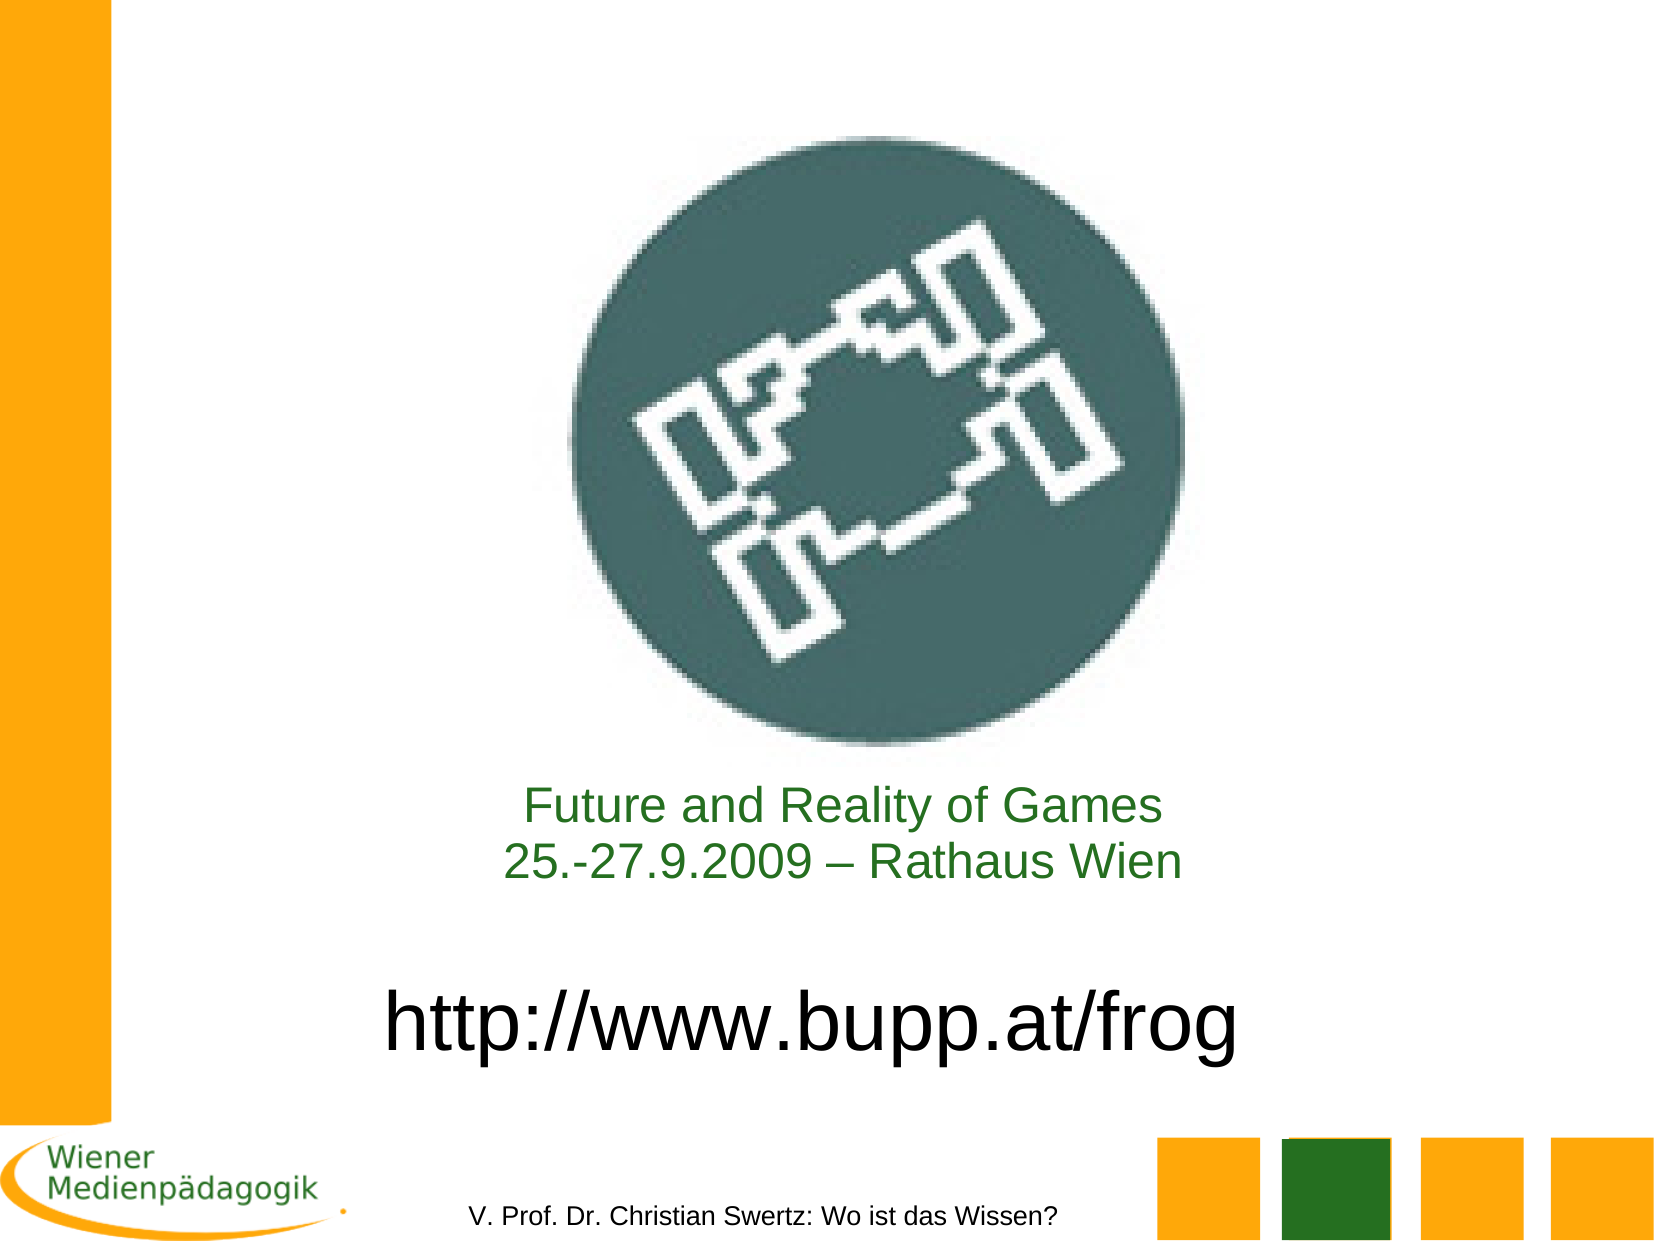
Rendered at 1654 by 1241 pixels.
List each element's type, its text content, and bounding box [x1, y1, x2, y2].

text_box http://www.bupp.at/frog [383, 974, 1242, 1079]
picture [0, 1114, 398, 1241]
picture [528, 97, 1225, 787]
text_box [1281, 1139, 1391, 1241]
text_box Future and Reality of Games 25.-27.9.2009 – Rathaus Wien [503, 776, 1182, 901]
